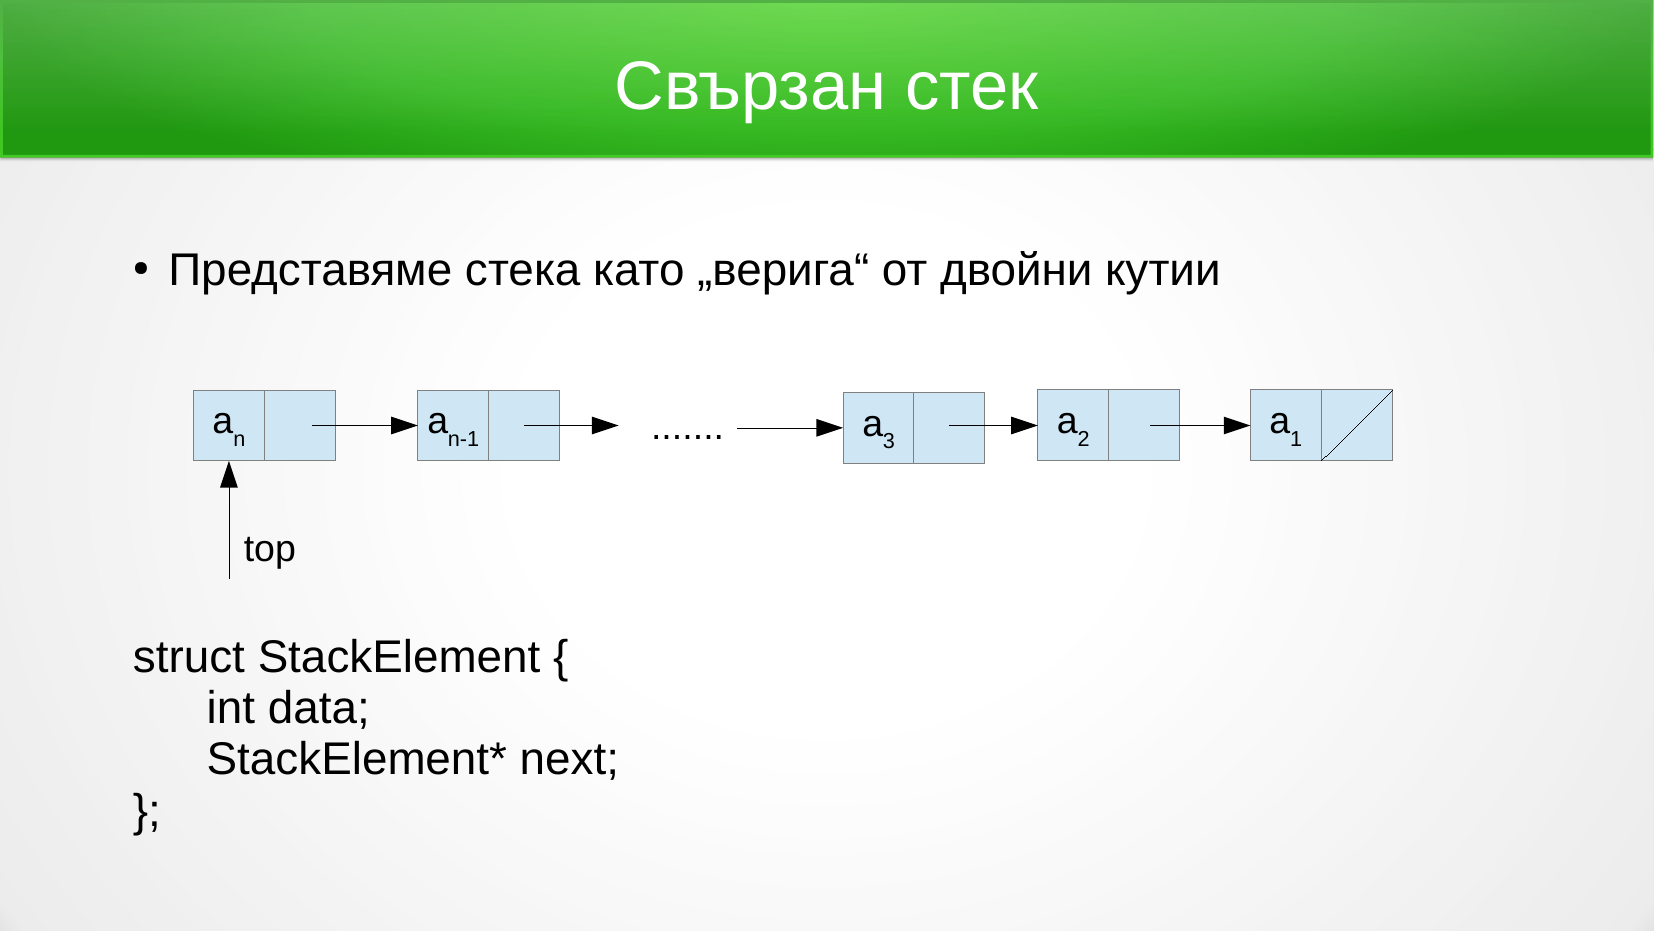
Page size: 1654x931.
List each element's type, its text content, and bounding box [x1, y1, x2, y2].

title Свързан стек [82, 37, 1571, 135]
text_box a1 [1250, 389, 1321, 461]
text_box [914, 392, 985, 464]
text_box Представяме стека като „верига“ от двойни кутии struct StackElement { int data; StackElement* next; }; [118, 236, 1489, 844]
text_box top [228, 519, 311, 577]
text_box [1321, 389, 1393, 461]
text_box an-1 [417, 390, 488, 461]
text_box [488, 390, 560, 461]
text_box a2 [1037, 389, 1108, 461]
text_box ....... [636, 398, 743, 456]
text_box an [193, 390, 264, 461]
text_box [264, 390, 336, 461]
text_box a3 [843, 392, 914, 464]
text_box [1108, 389, 1180, 461]
